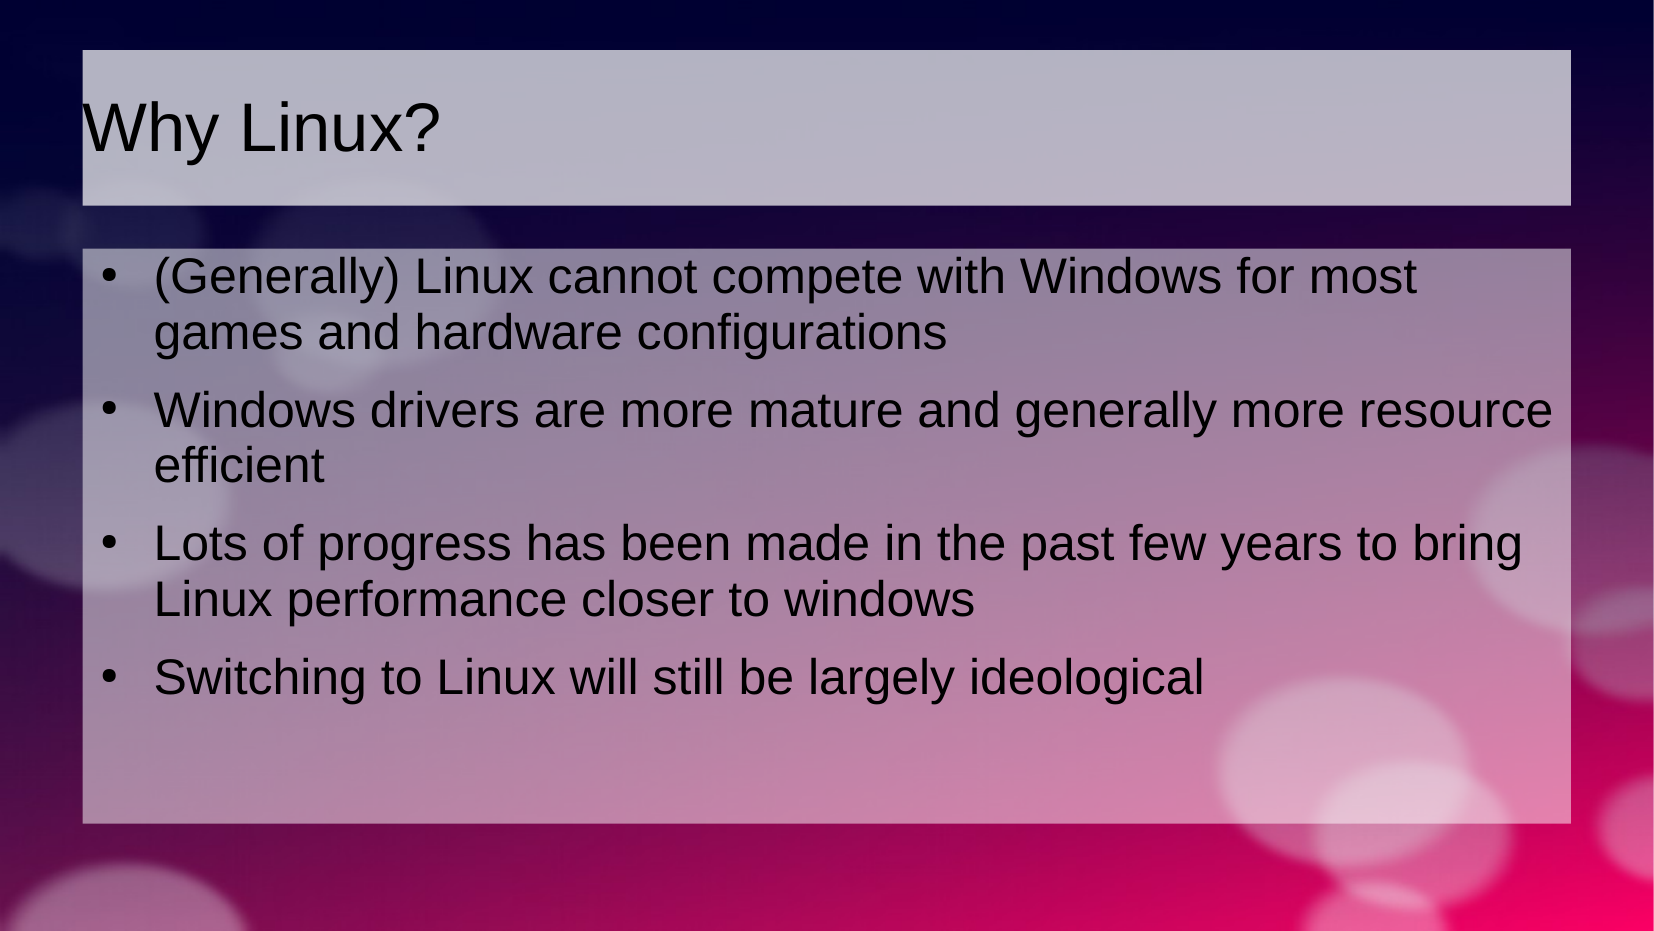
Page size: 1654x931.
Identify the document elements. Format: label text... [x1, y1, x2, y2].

picture [0, 0, 1654, 931]
list (Generally) Linux cannot compete with Windows for most games and hardware configurations Windows drivers are more mature and generally more resource efficient Lots of progress has been made in the past few years to bring Linux performance closer to windows Switching to Linux will still be largely ideological [82, 248, 1571, 824]
title Why Linux? [82, 50, 1571, 206]
